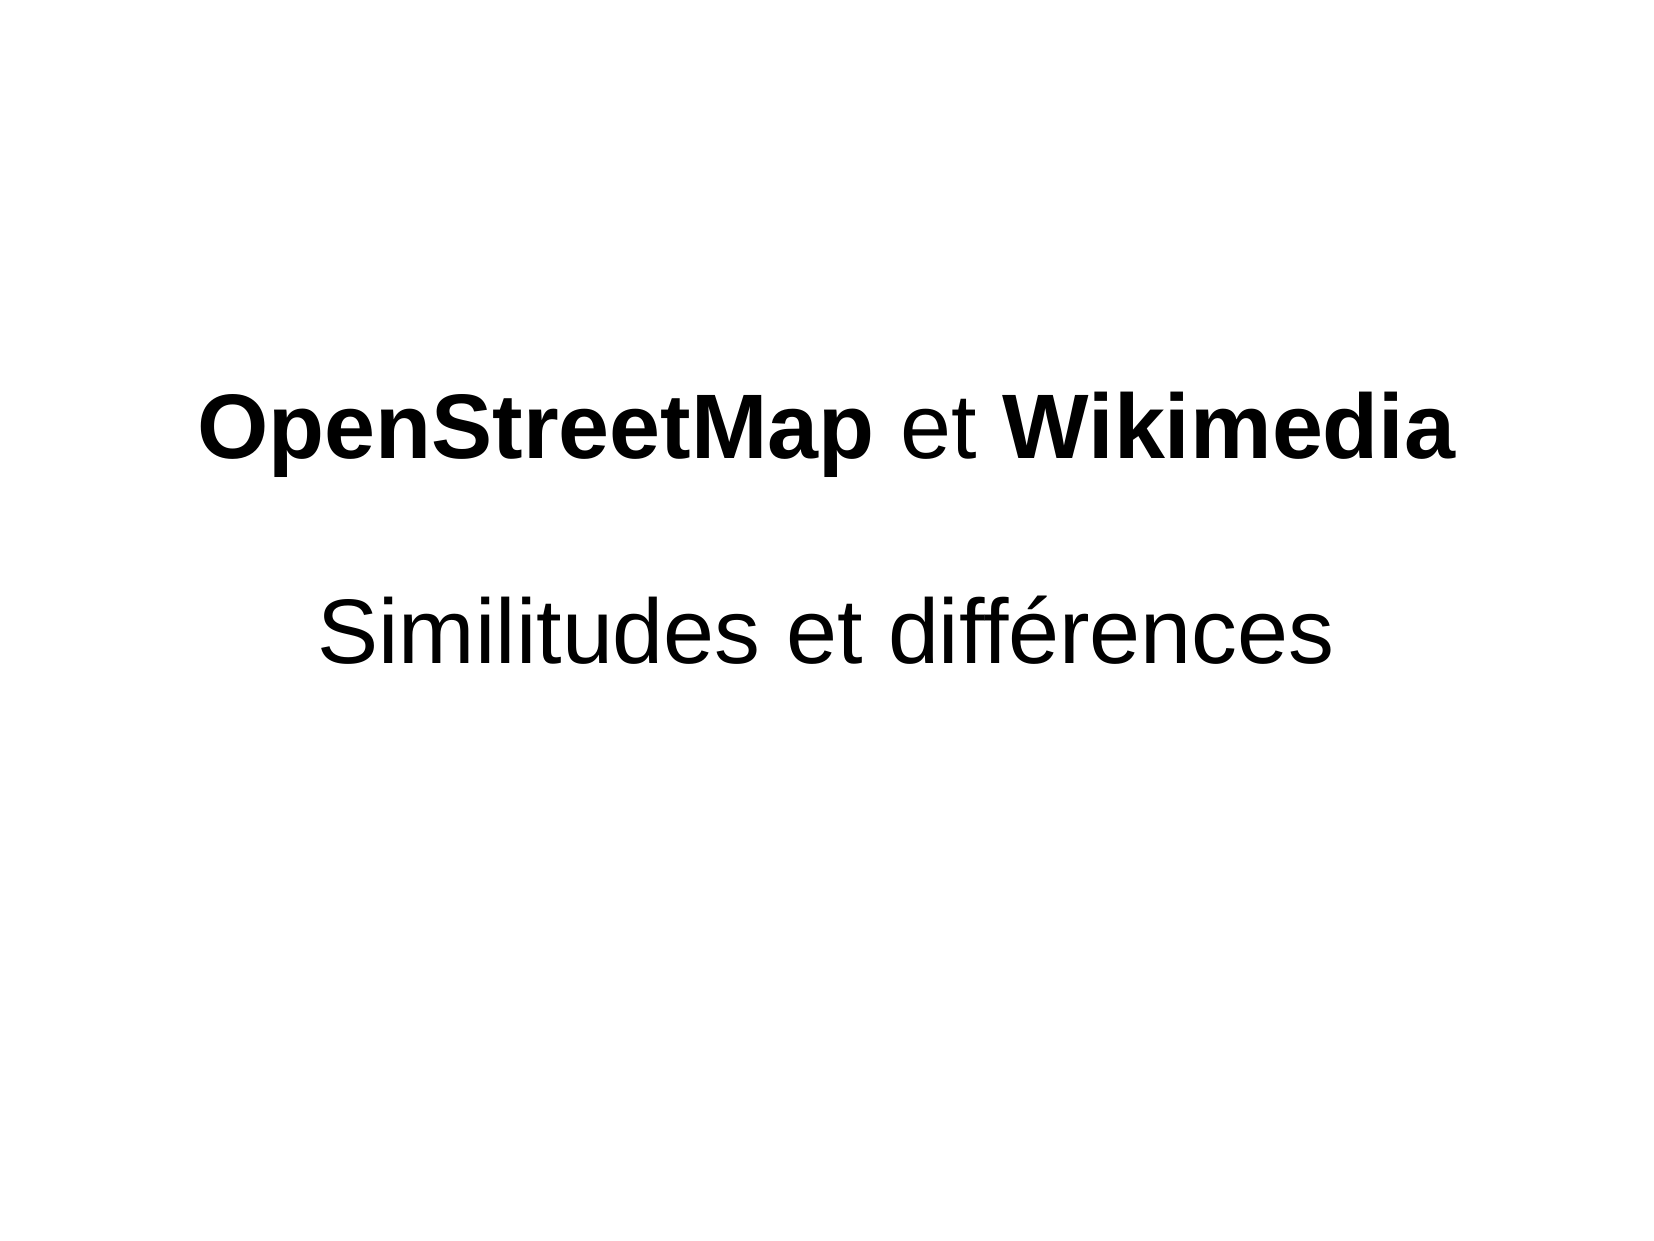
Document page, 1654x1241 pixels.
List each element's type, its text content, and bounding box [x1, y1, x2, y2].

subtitle OpenStreetMap et Wikimedia Similitudes et différences [82, 49, 1571, 1010]
